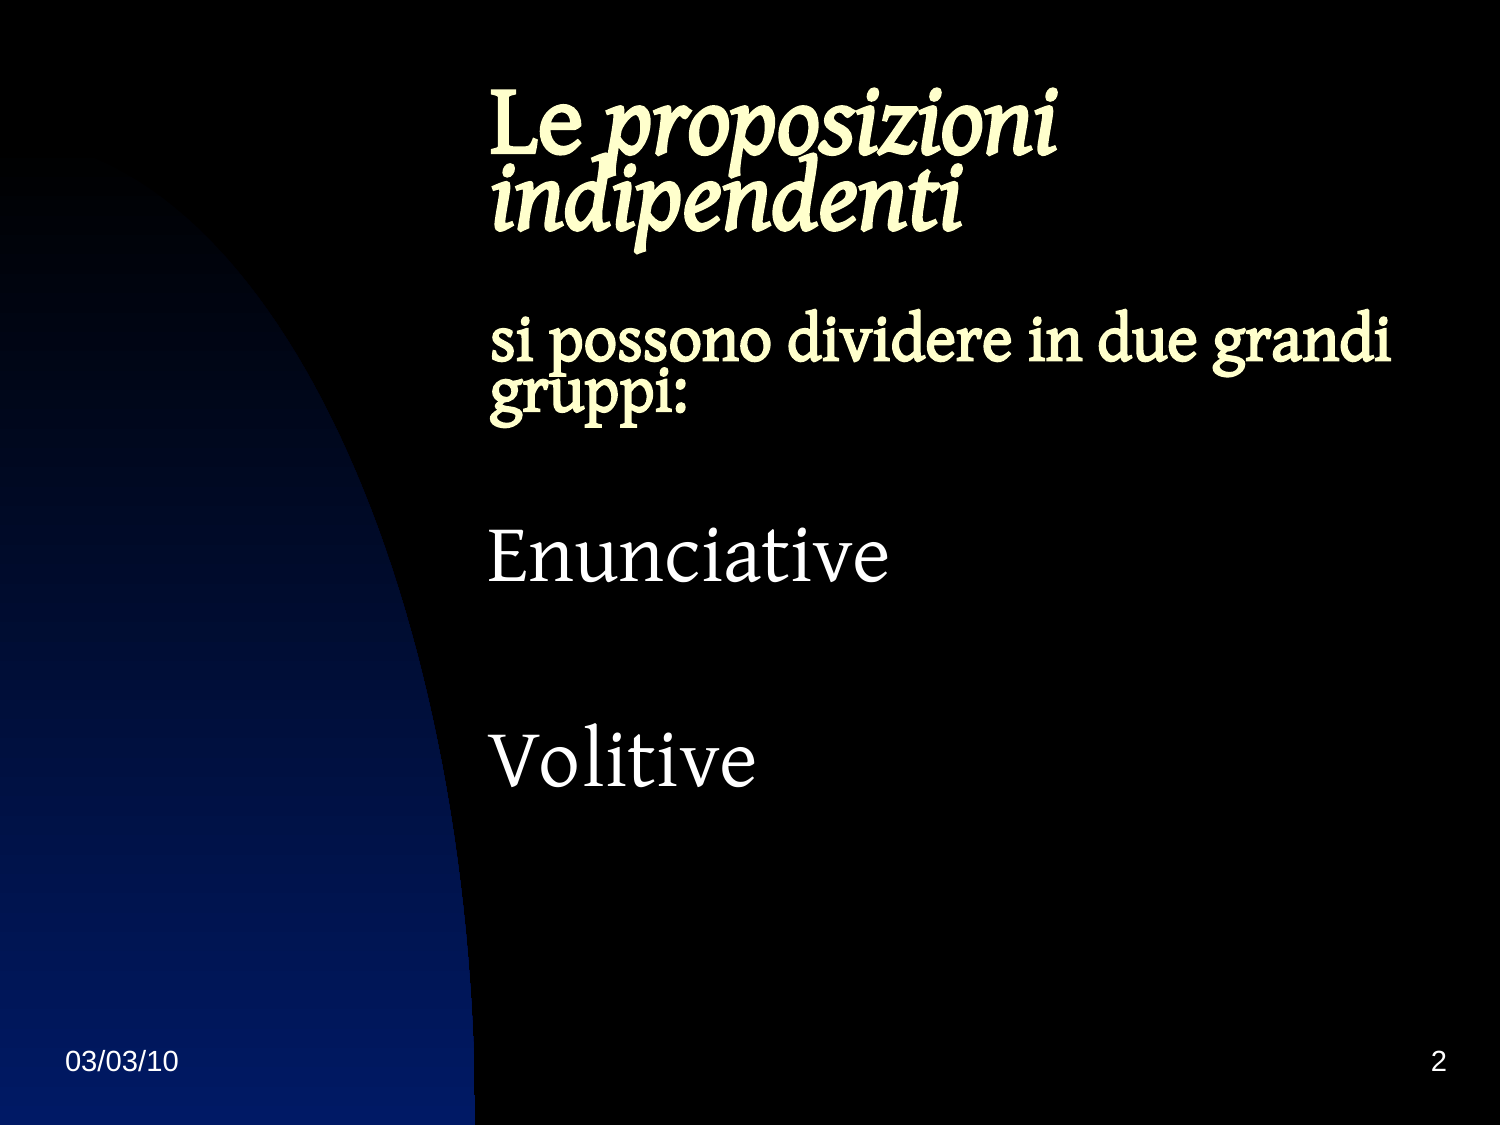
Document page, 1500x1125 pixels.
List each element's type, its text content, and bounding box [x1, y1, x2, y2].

title Le proposizioni indipendenti si possono dividere in due grandi gruppi: [474, 24, 1500, 488]
list Enunciative Volitive [472, 502, 1473, 840]
